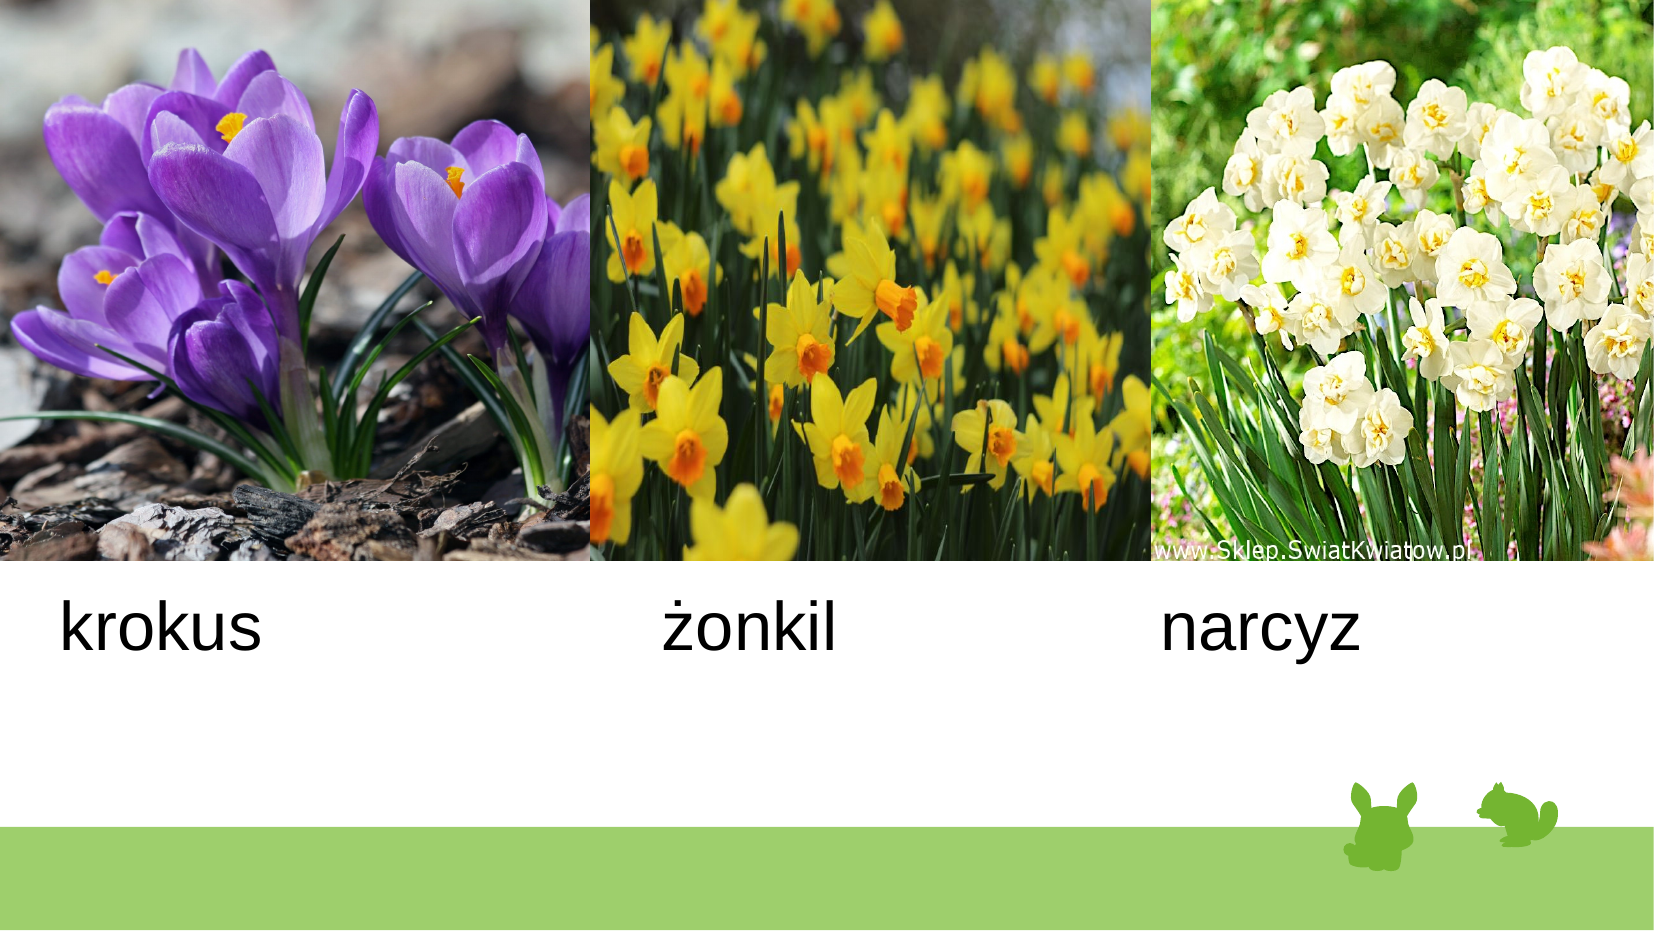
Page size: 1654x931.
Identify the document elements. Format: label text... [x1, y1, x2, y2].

picture [0, 0, 1654, 562]
title krokus żonkil narcyz [59, 587, 1536, 742]
